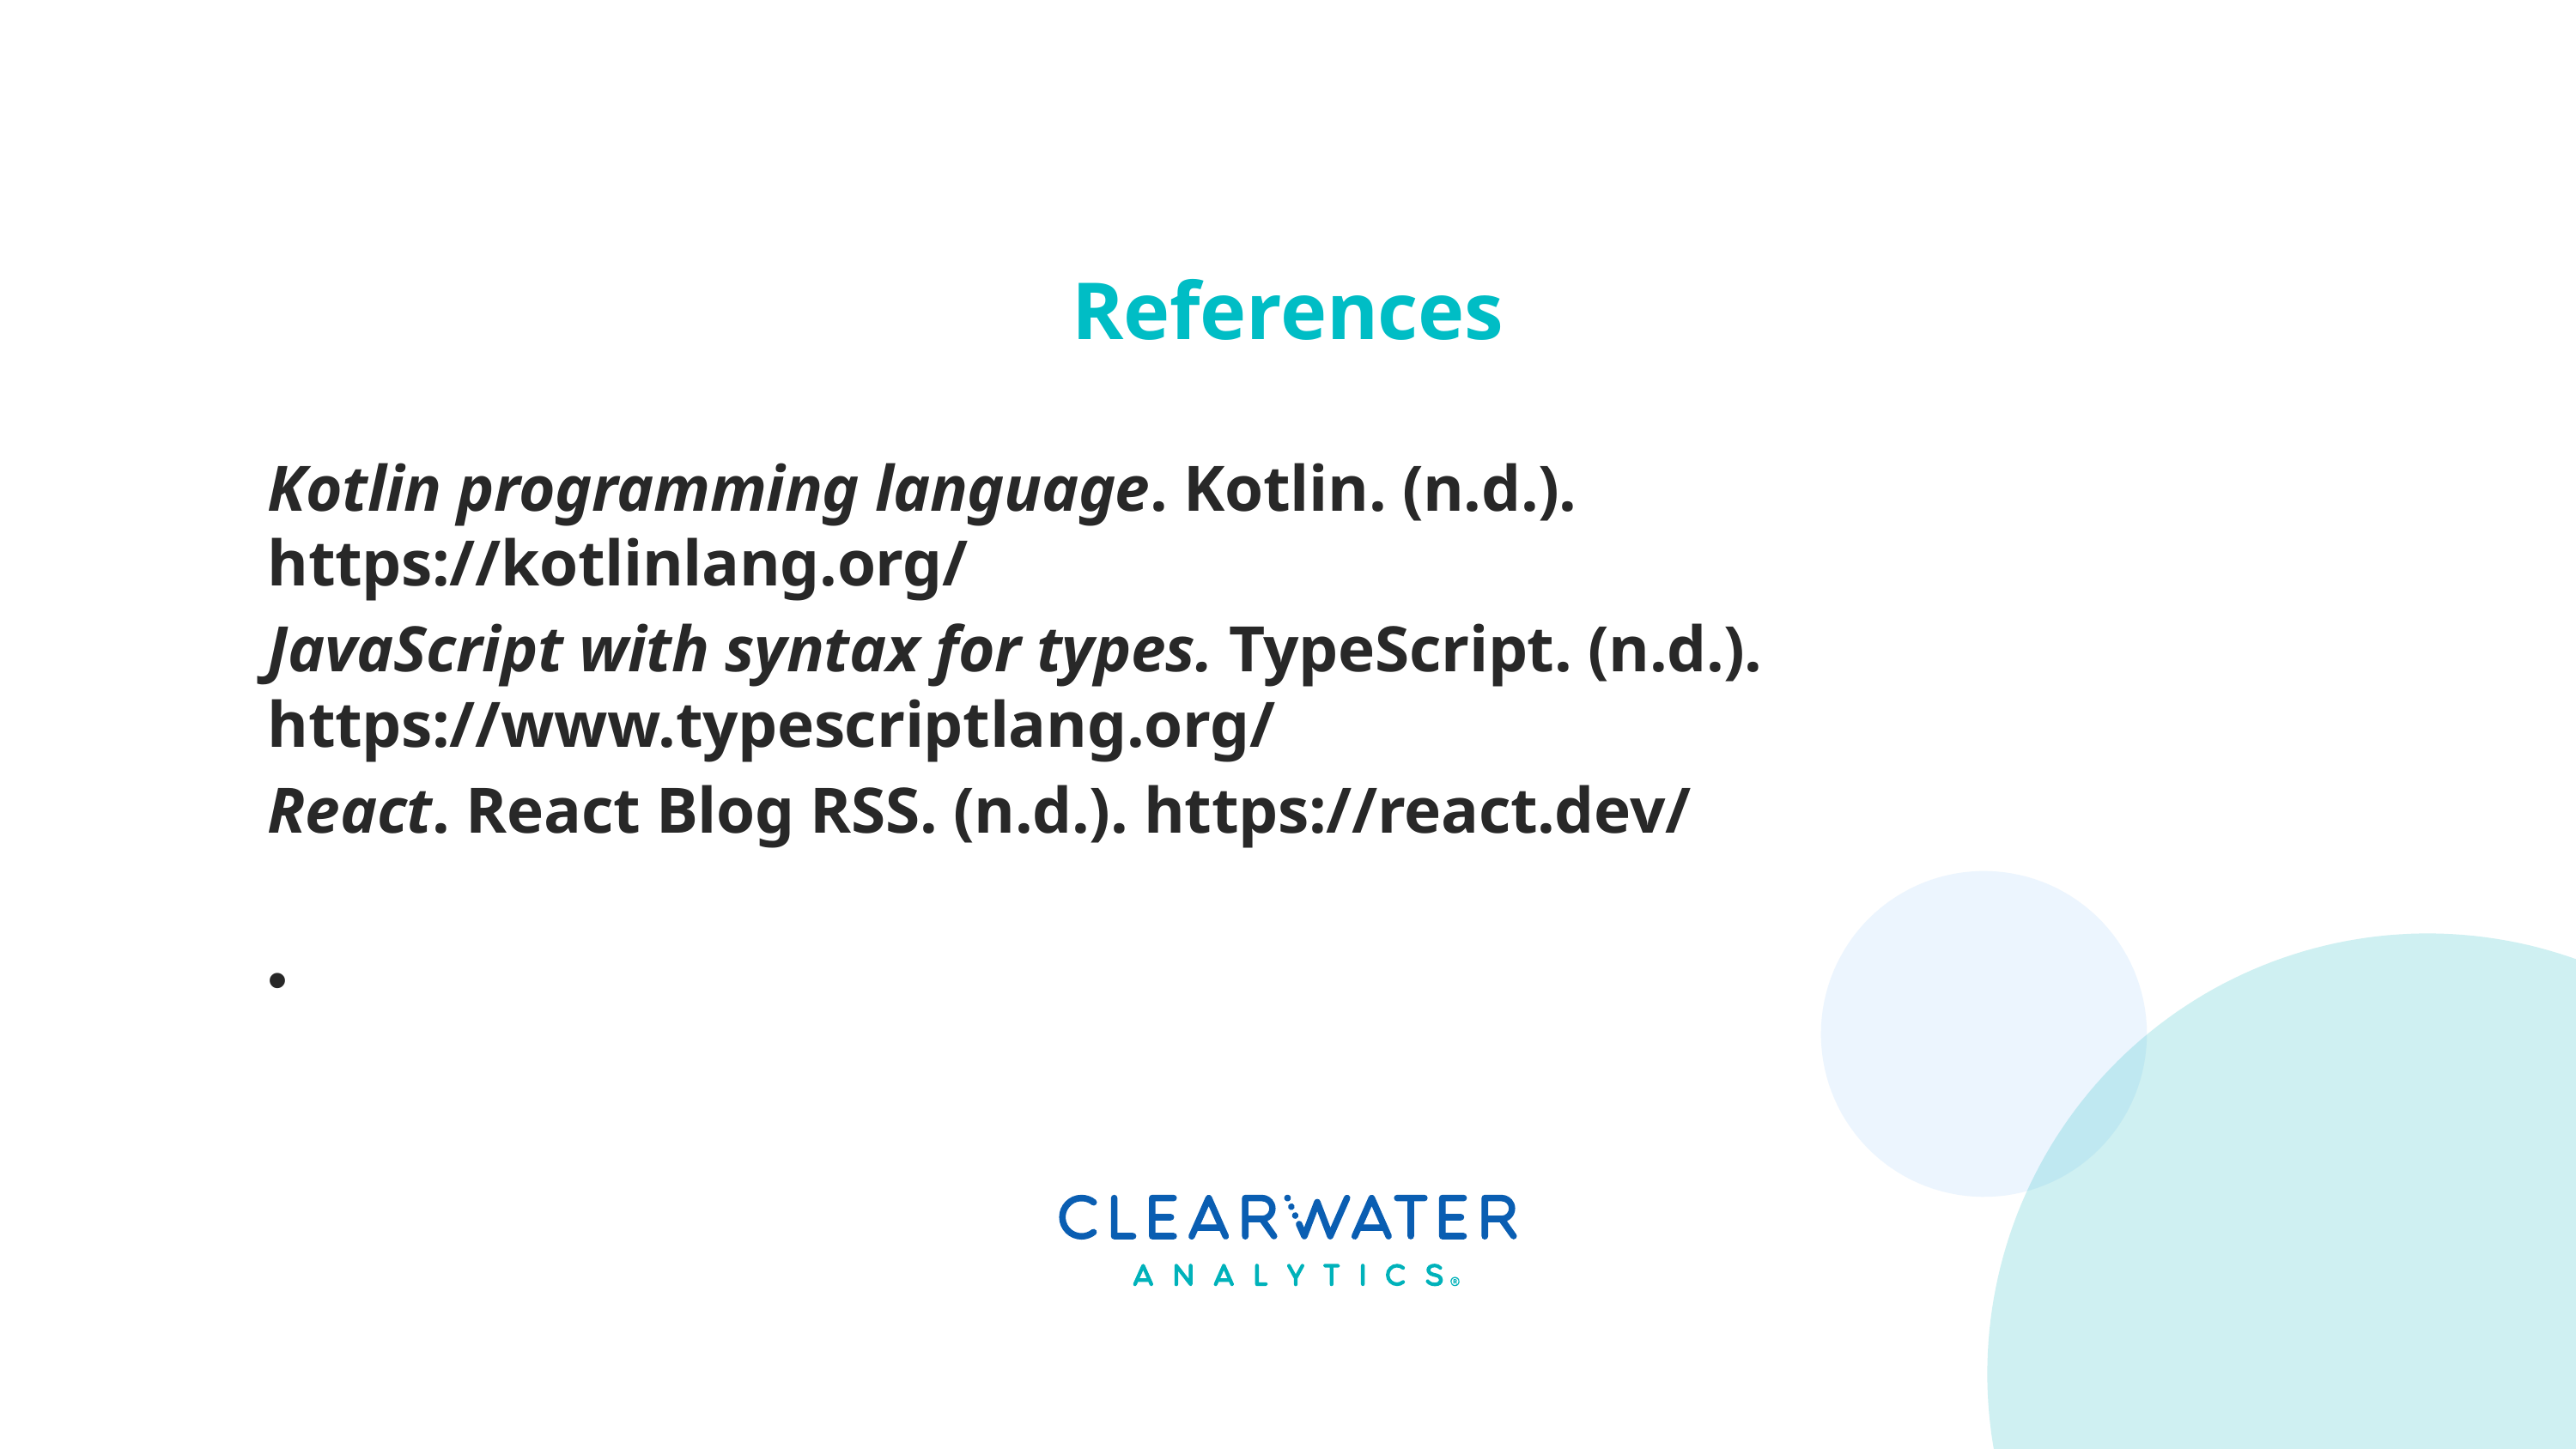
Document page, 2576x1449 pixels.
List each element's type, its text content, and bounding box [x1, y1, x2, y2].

text_box Kotlin programming language. Kotlin. (n.d.). https://kotlinlang.org/ JavaScript with syntax for types. TypeScript. (n.d.). https://www.typescriptlang.org/ React. React Blog RSS. (n.d.). https://react.dev/ [254, 441, 2286, 1100]
list References [254, 255, 2322, 414]
